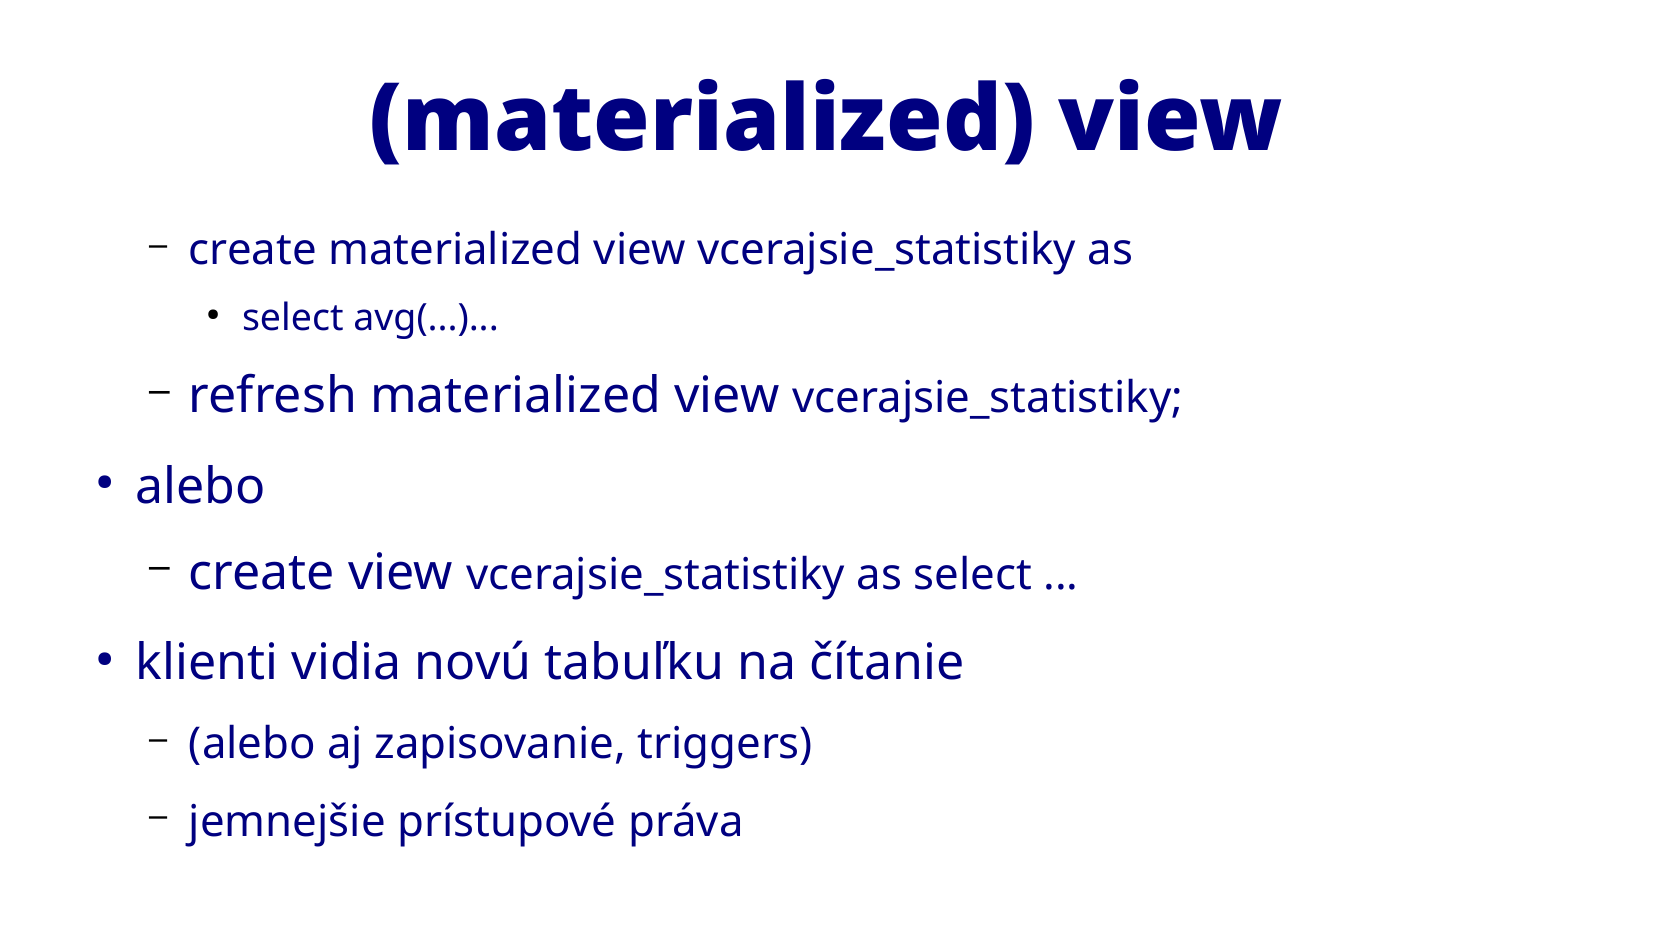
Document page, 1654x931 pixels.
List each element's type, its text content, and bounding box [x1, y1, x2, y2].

list create materialized view vcerajsie_statistiky as select avg(...)... refresh materialized view vcerajsie_statistiky; alebo create view vcerajsie_statistiky as select ... klienti vidia novú tabuľku na čítanie (alebo aj zapisovanie, triggers) jemnejšie prístupové práva [82, 217, 1565, 857]
title (materialized) view [82, 37, 1571, 193]
